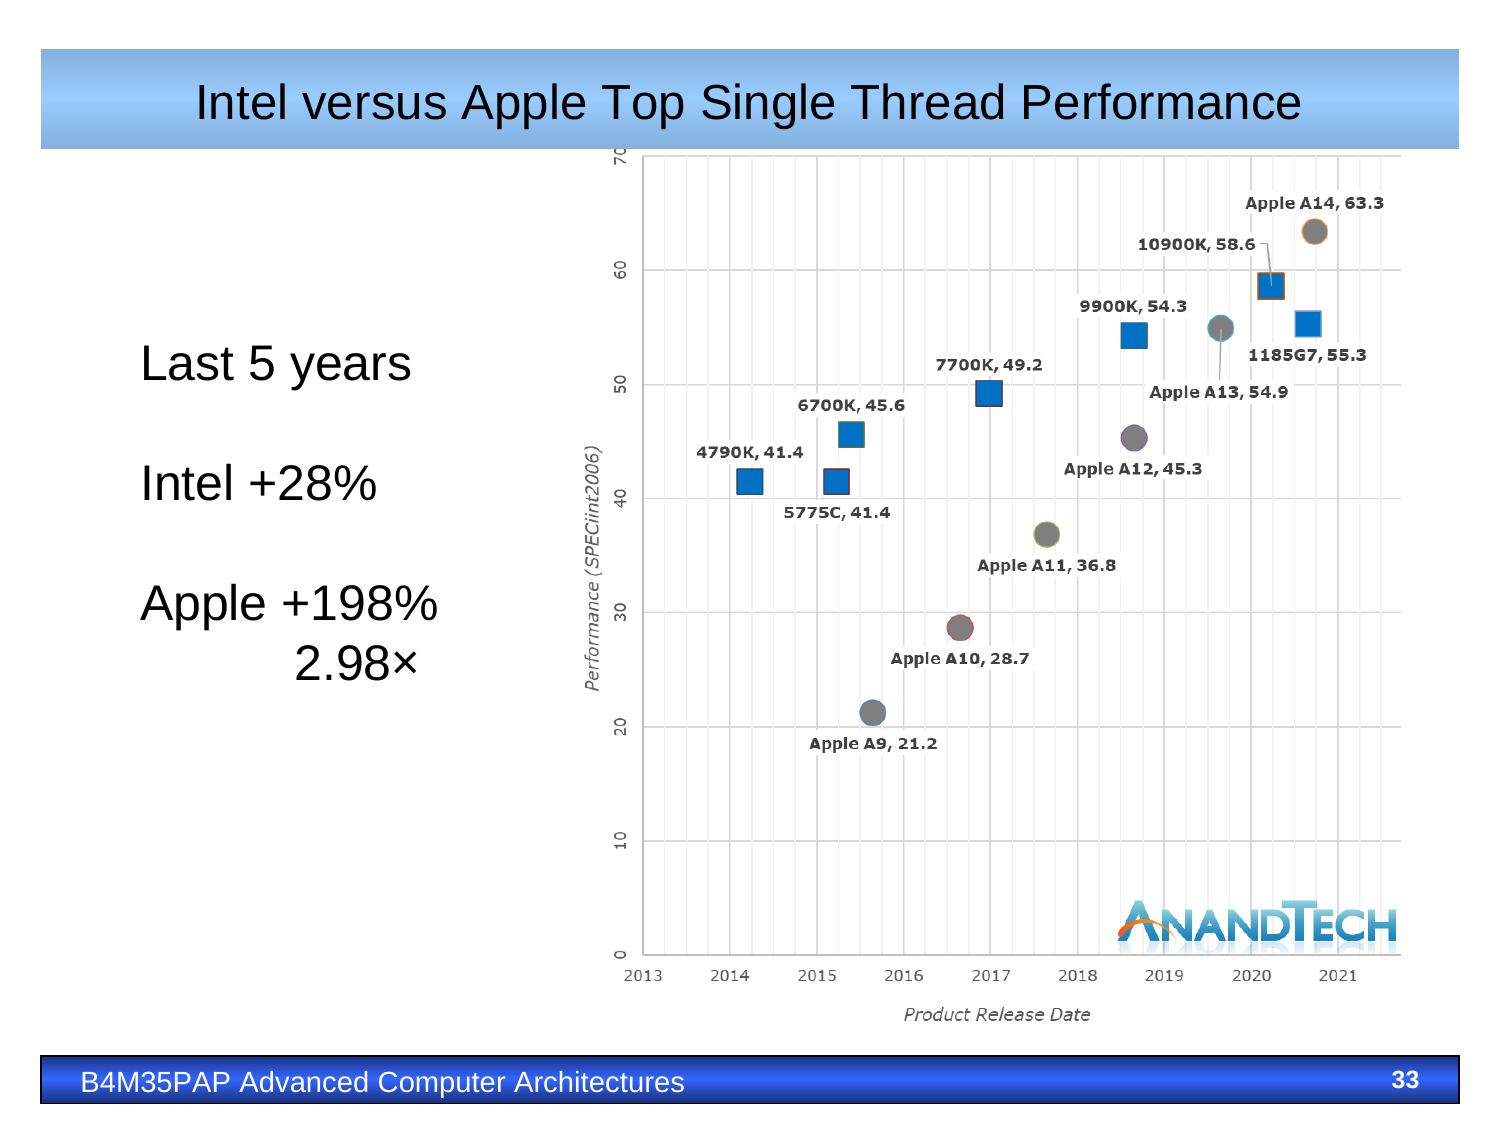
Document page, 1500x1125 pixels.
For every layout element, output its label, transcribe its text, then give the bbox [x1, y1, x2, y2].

title Intel versus Apple Top Single Thread Performance [41, 49, 1459, 149]
picture [561, 149, 1431, 1037]
text_box Last 5 years Intel +28% Apple +198% 2.98× [125, 322, 502, 768]
